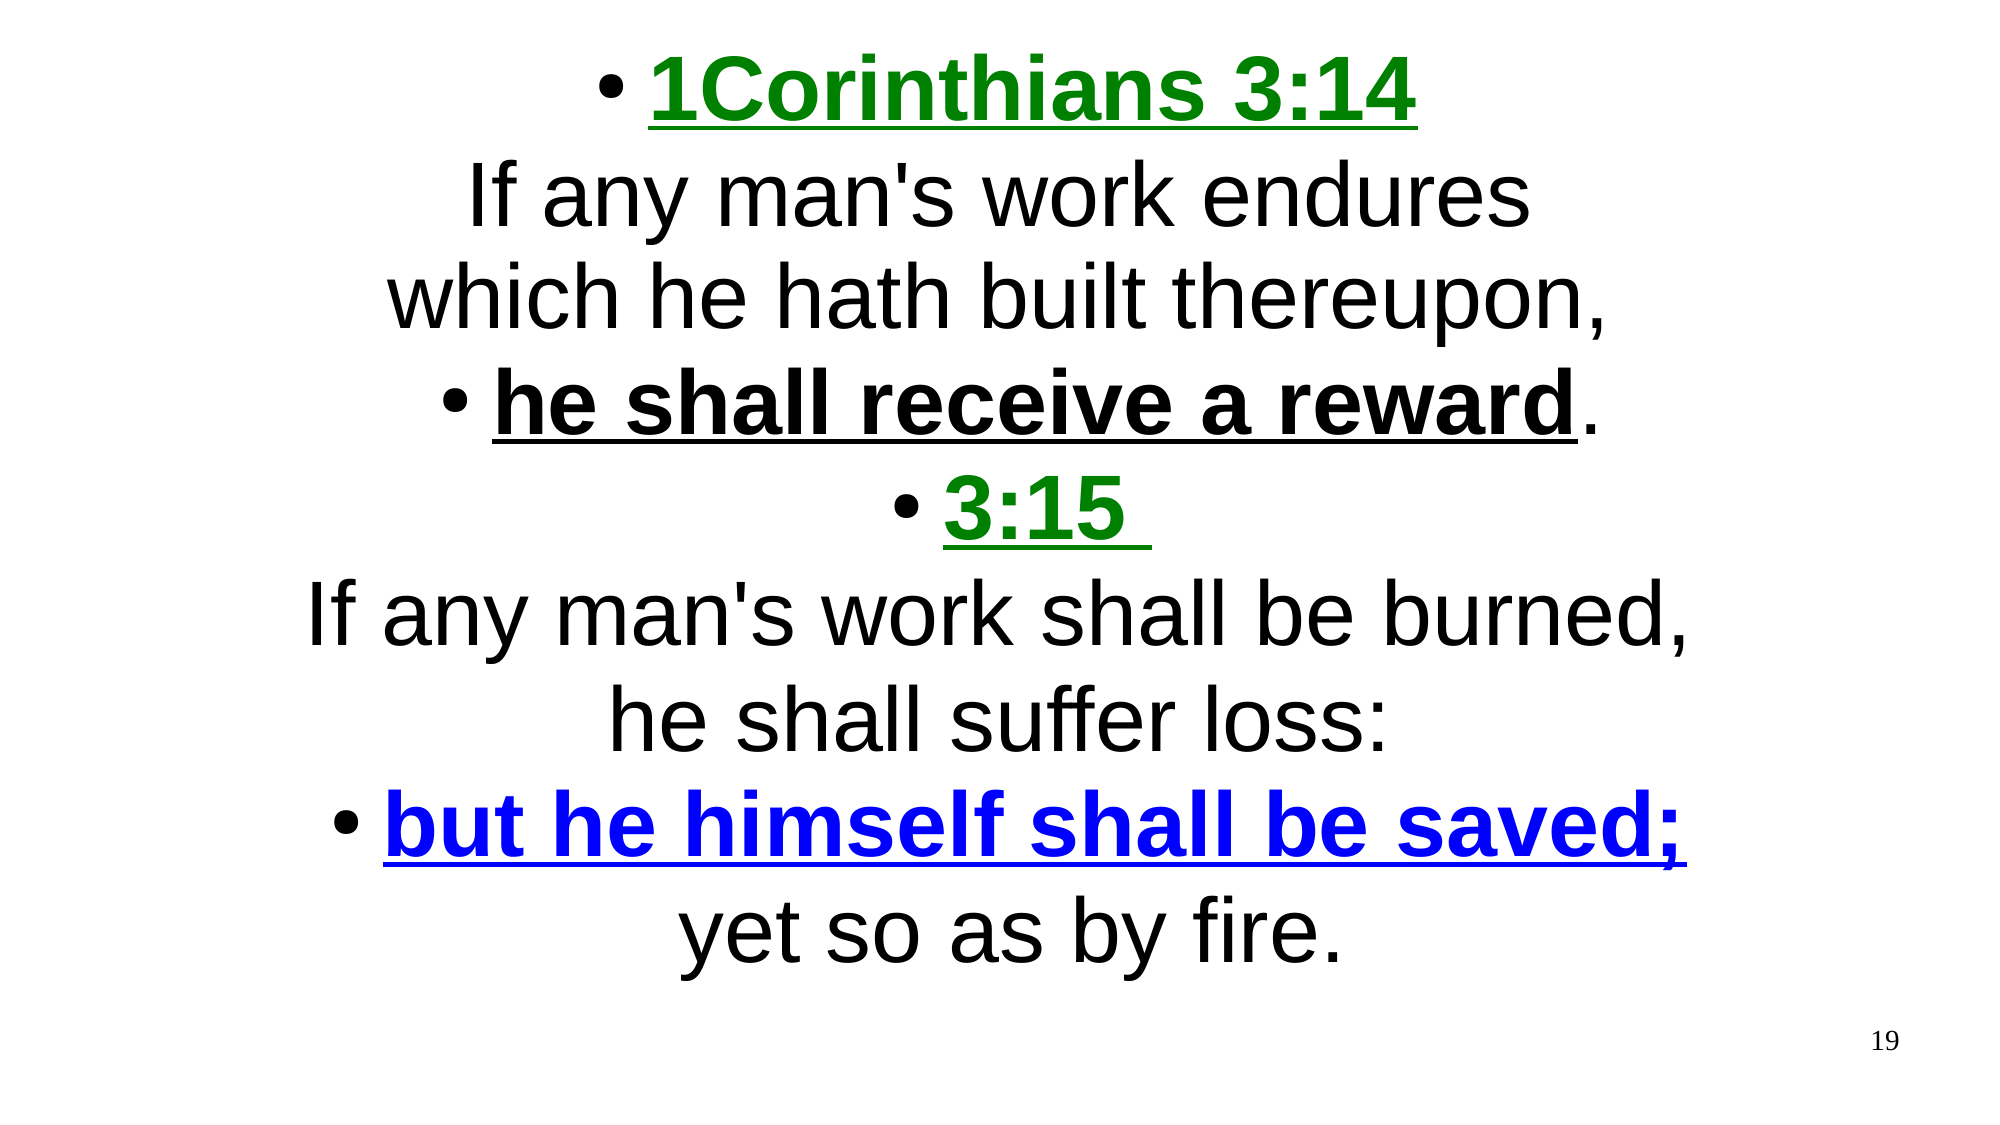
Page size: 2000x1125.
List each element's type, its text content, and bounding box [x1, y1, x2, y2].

list 1Corinthians 3:14 If any man's work endures which he hath built thereupon, he shall receive a reward. 3:15 If any man's work shall be burned, he shall suffer loss: but he himself shall be saved; yet so as by fire. [37, 37, 1988, 1088]
